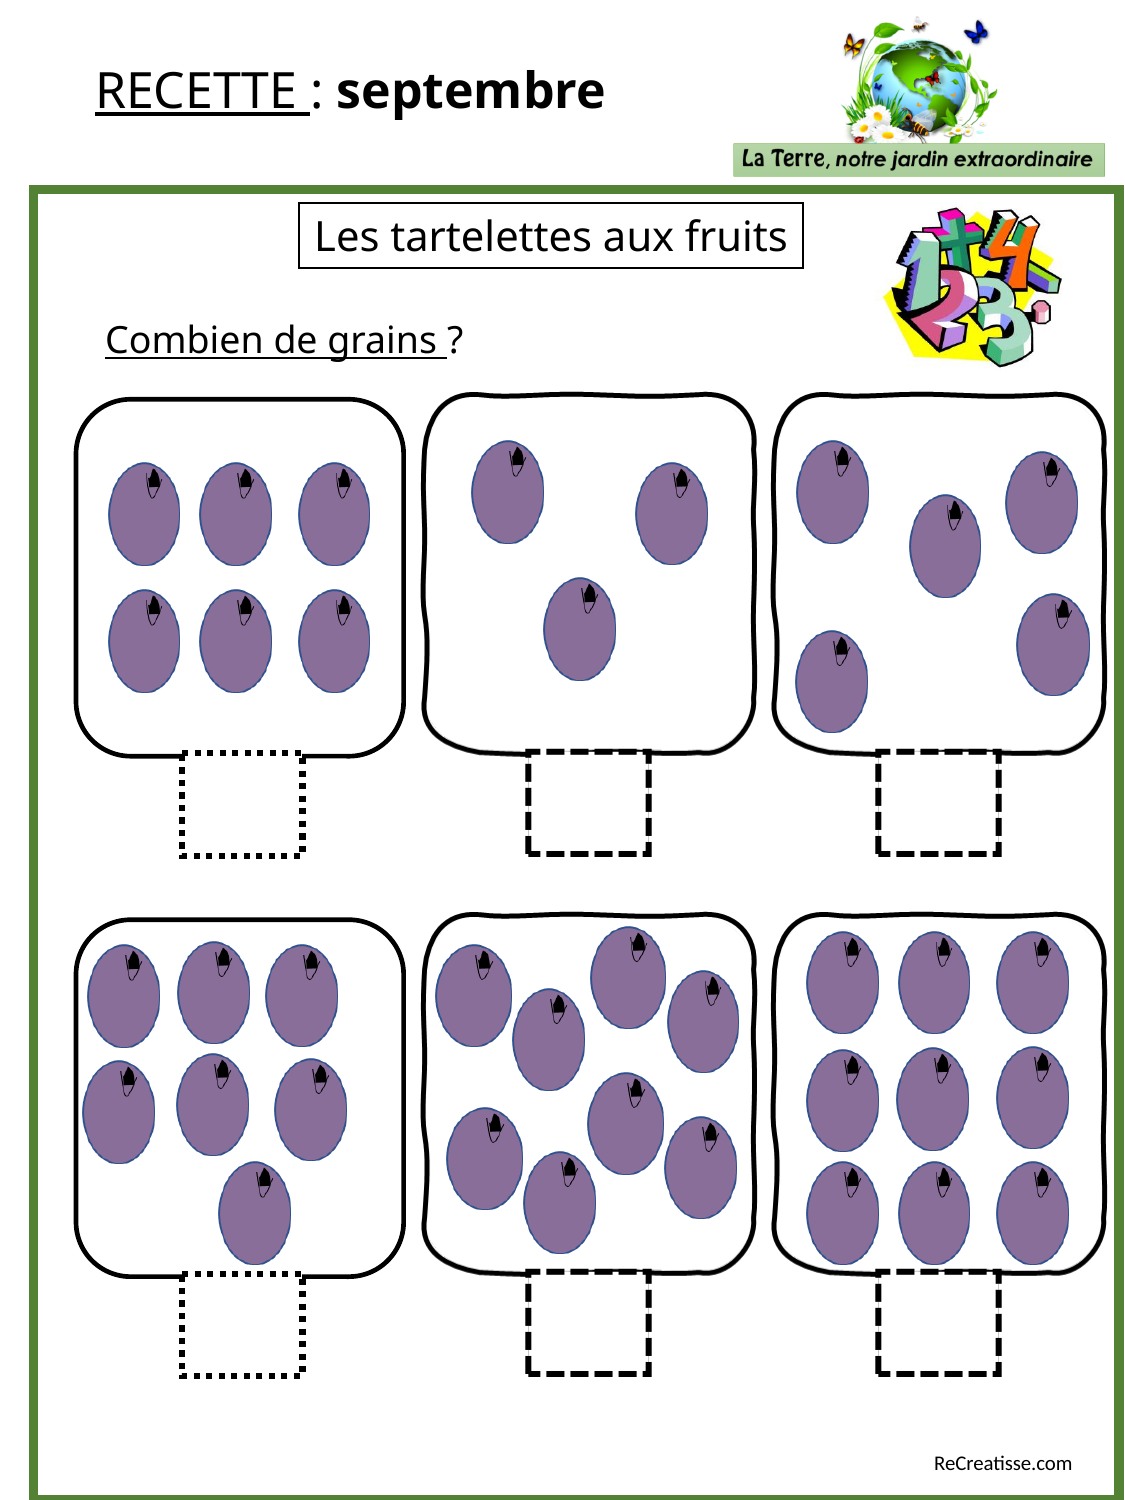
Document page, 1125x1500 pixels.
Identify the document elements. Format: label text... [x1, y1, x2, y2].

picture [199, 463, 272, 566]
picture [298, 589, 370, 693]
picture [199, 589, 272, 693]
picture [420, 911, 758, 1377]
text_box Combien de grains ? [90, 309, 479, 369]
picture [863, 202, 1082, 372]
picture [770, 911, 1108, 1377]
picture [177, 941, 250, 1044]
text_box Les tartelettes aux fruits [299, 203, 803, 268]
picture [729, 14, 1106, 184]
picture [420, 391, 758, 857]
picture [770, 391, 1108, 857]
picture [176, 1053, 249, 1156]
picture [265, 944, 338, 1047]
picture [108, 463, 180, 566]
picture [298, 463, 370, 566]
picture [82, 1060, 155, 1164]
text_box RECETTE : septembre [80, 51, 621, 126]
text_box ReCreatisse.com [919, 1442, 1088, 1482]
text_box [76, 399, 404, 856]
picture [218, 1058, 347, 1265]
text_box [76, 919, 404, 1376]
picture [87, 944, 160, 1048]
picture [108, 589, 180, 693]
